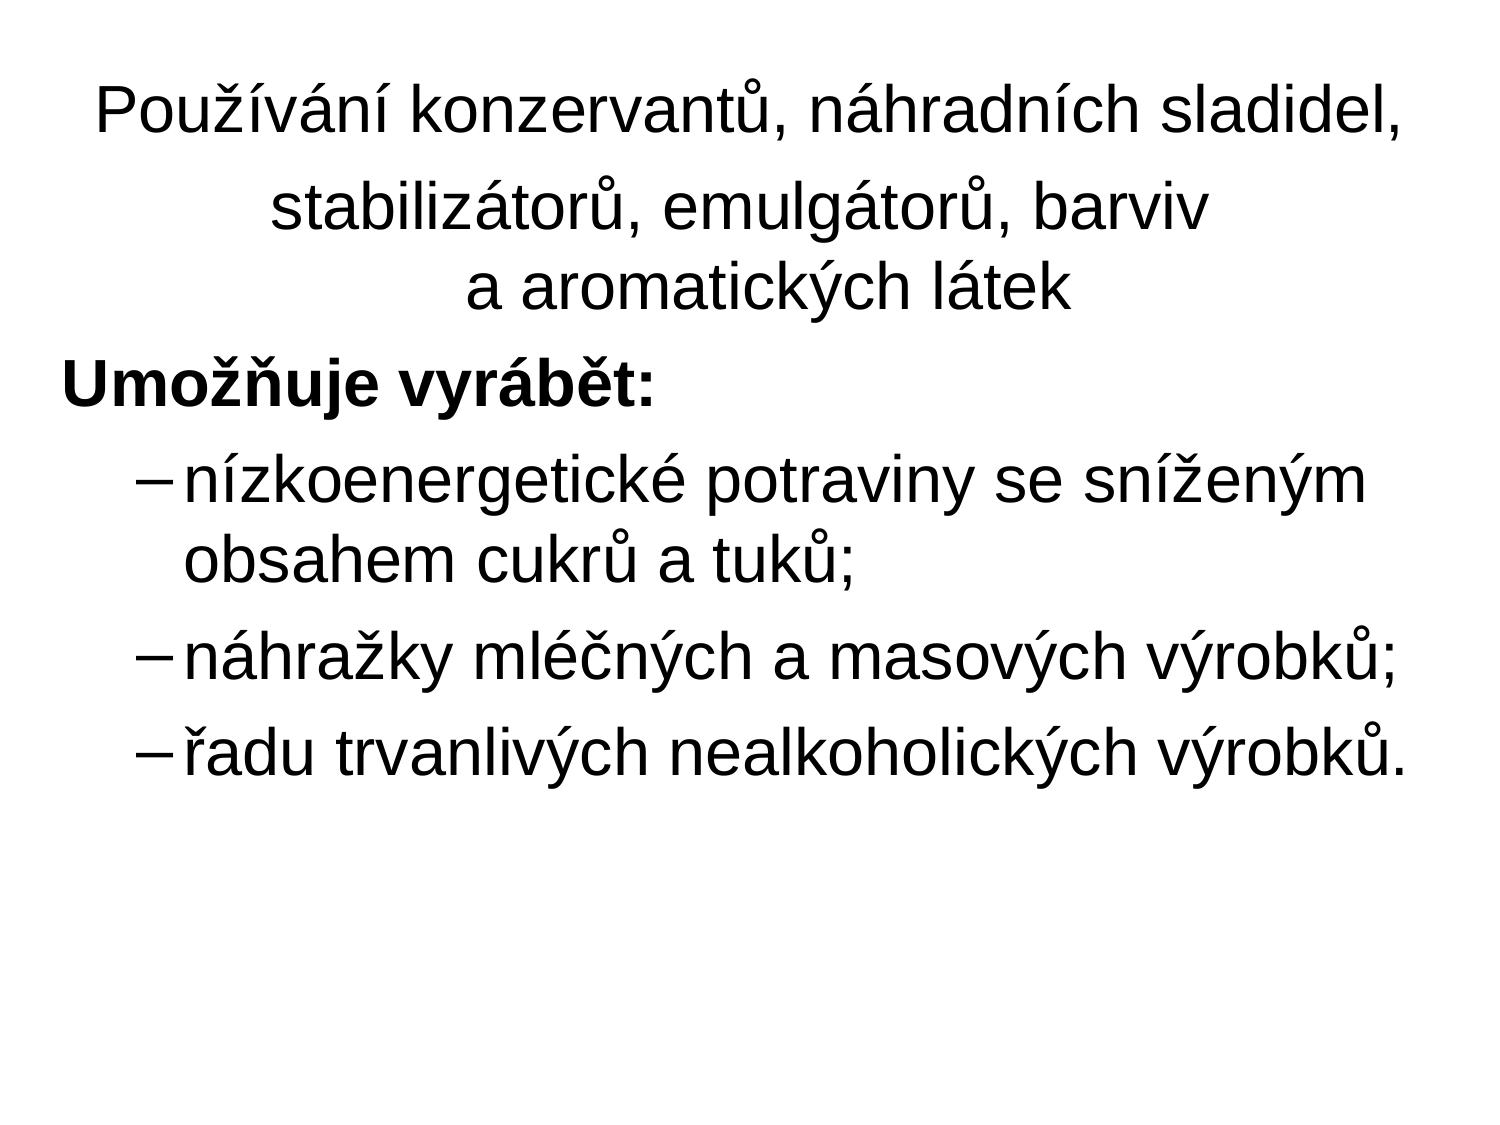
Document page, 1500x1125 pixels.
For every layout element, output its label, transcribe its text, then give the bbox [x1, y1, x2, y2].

list Používání konzervantů, náhradních sladidel, stabilizátorů, emulgátorů, barviv a aromatických látek Umožňuje vyrábět: nízkoenergetické potraviny se sníženým obsahem cukrů a tuků; náhražky mléčných a masových výrobků; řadu trvanlivých nealkoholických výrobků. [46, 58, 1454, 1010]
